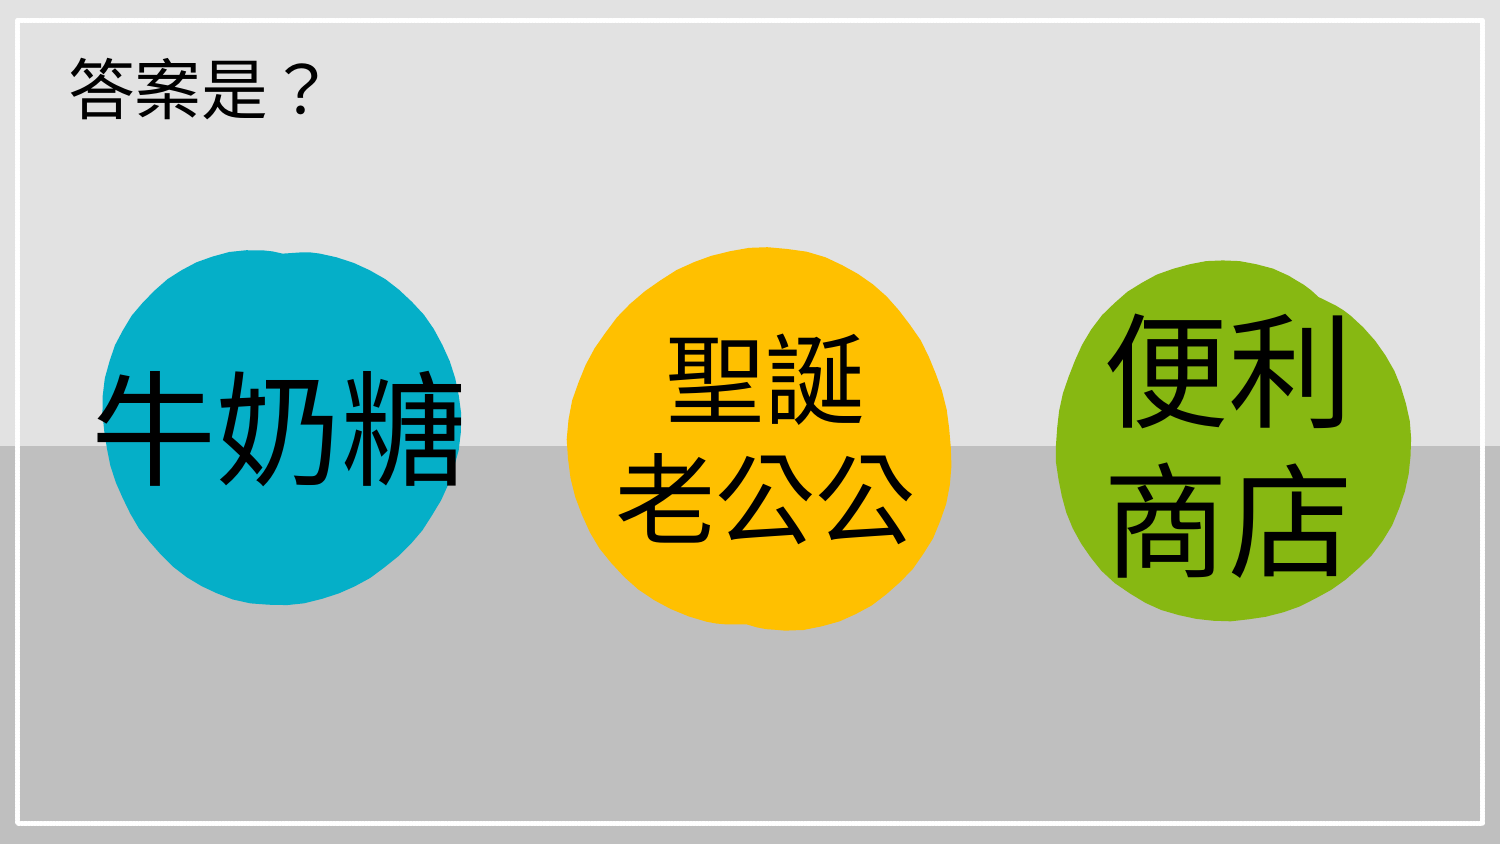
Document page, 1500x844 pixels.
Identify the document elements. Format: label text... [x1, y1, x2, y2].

text_box [625, 247, 898, 309]
text_box [615, 568, 914, 631]
text_box 便利商店 [1033, 285, 1423, 605]
text_box 牛奶糖 [24, 343, 534, 511]
text_box 聖誕 老公公 [546, 309, 985, 568]
text_box [116, 250, 442, 343]
text_box [1138, 260, 1305, 285]
text_box [129, 511, 435, 606]
text_box [1150, 605, 1303, 622]
text_box 答案是？ [53, 40, 413, 137]
